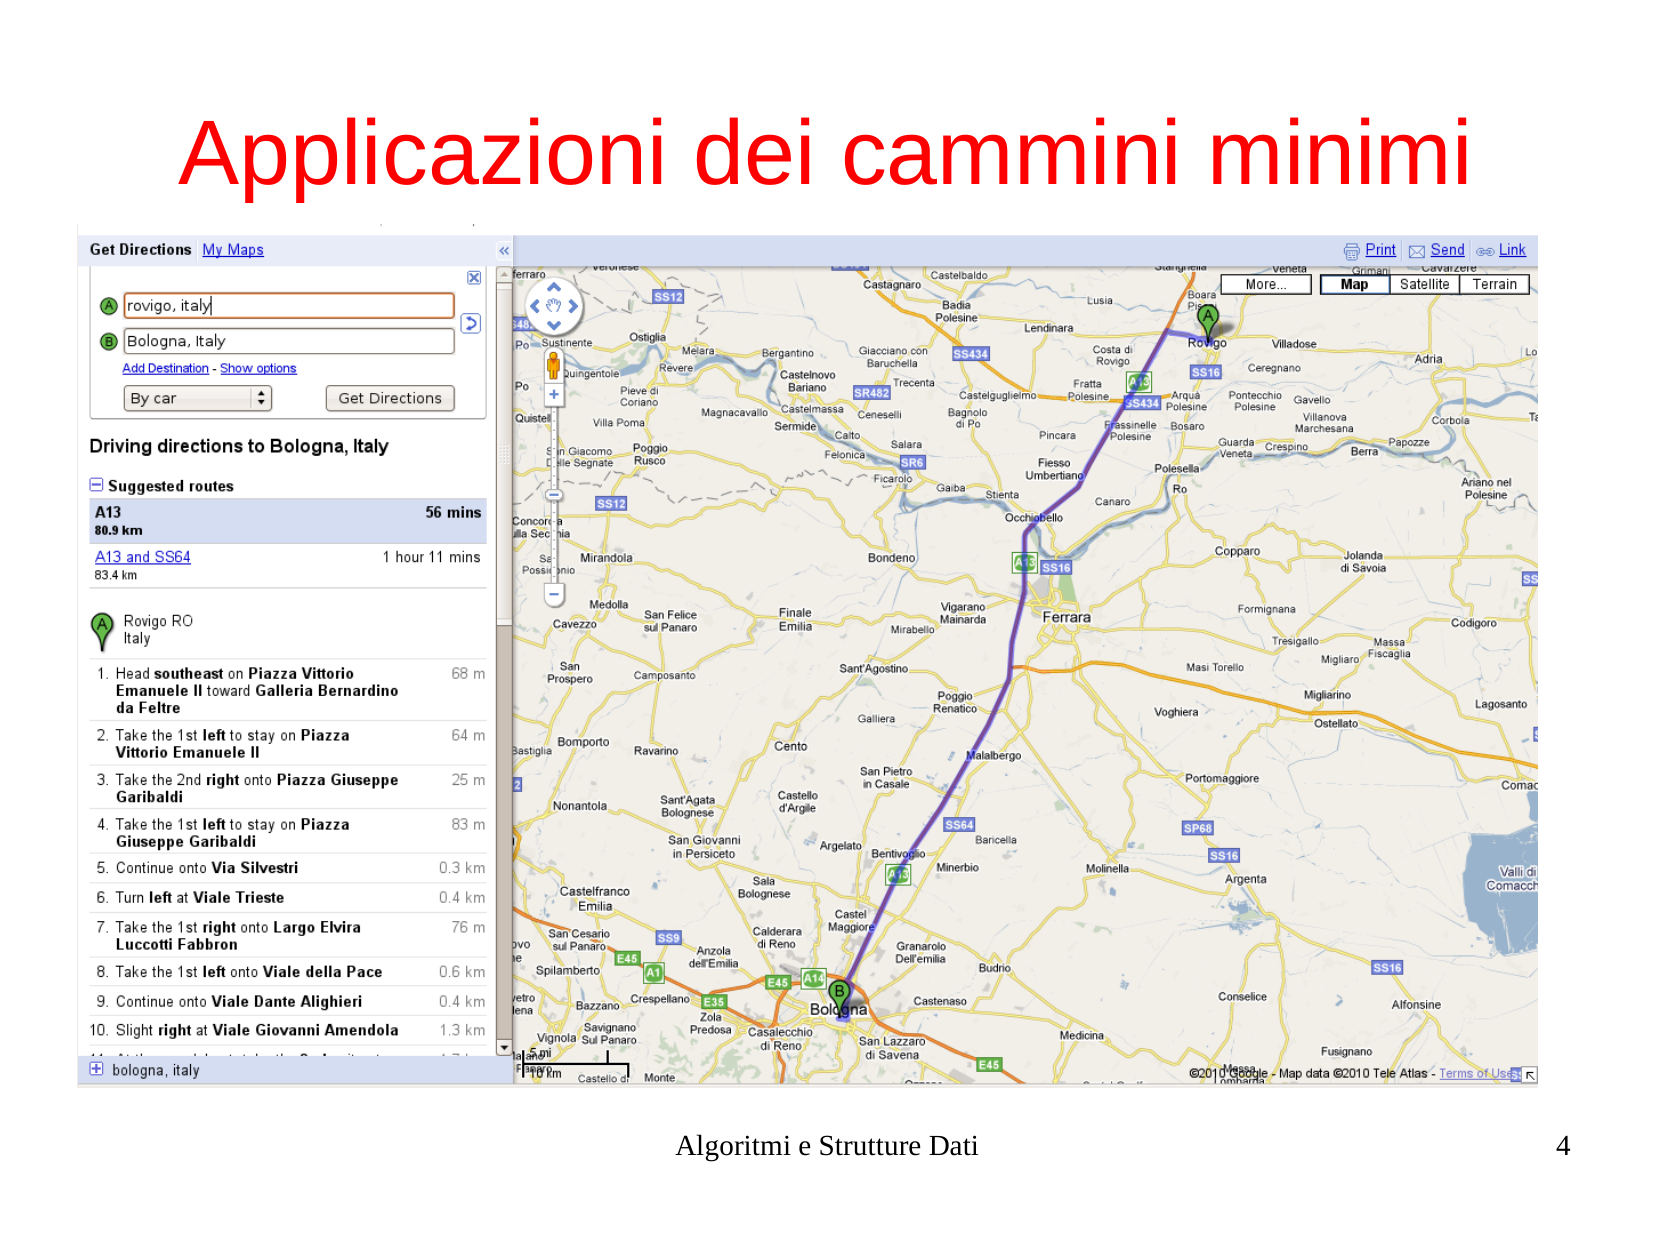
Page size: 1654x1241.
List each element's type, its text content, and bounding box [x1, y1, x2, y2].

picture [77, 224, 1538, 1088]
title Applicazioni dei cammini minimi [82, 49, 1571, 257]
